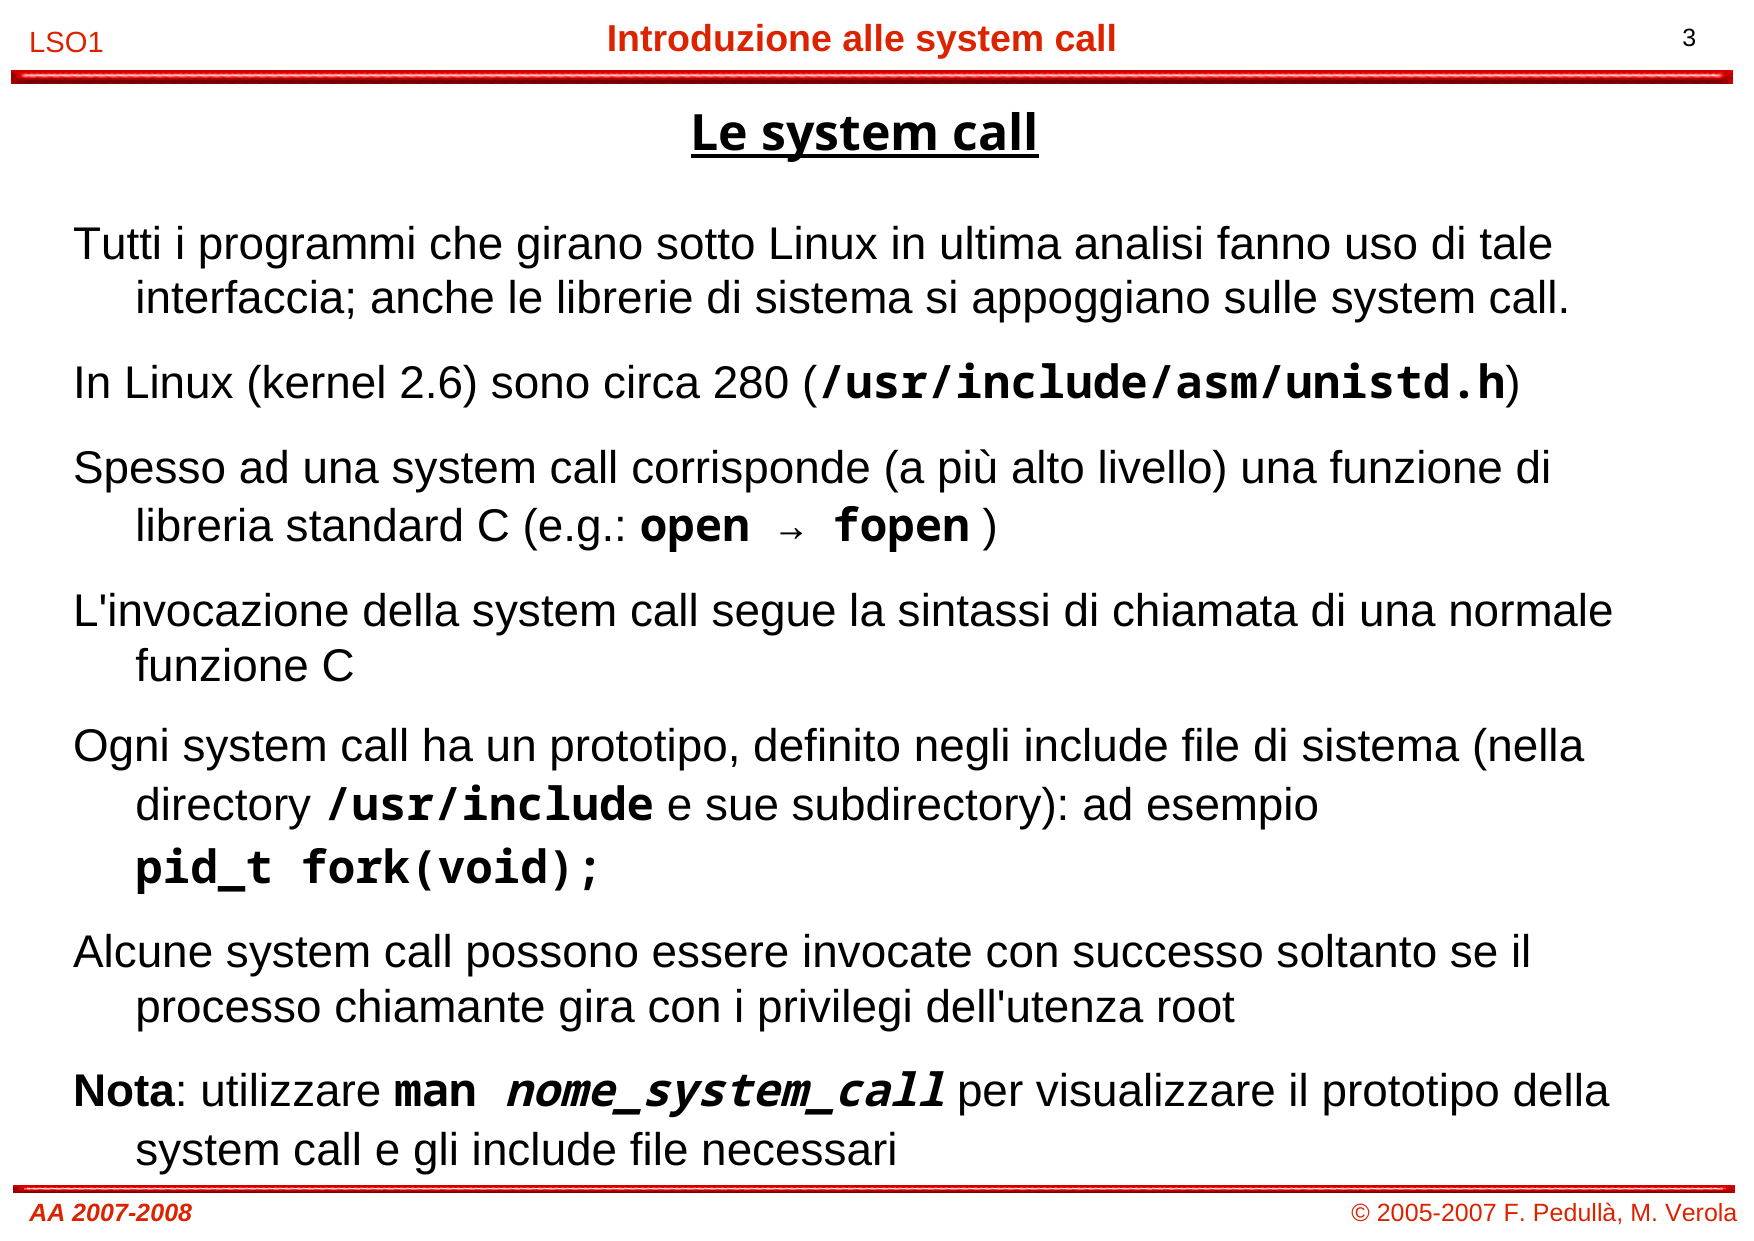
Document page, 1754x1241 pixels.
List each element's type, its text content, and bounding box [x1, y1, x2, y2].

picture [11, 70, 1733, 84]
title Le system call [651, 89, 1079, 176]
picture [13, 1185, 1735, 1193]
list Tutti i programmi che girano sotto Linux in ultima analisi fanno uso di tale interfaccia; anche le librerie di sistema si appoggiano sulle system call. In Linux (kernel 2.6) sono circa 280 (/usr/include/asm/unistd.h) Spesso ad una system call corrisponde (a più alto livello) una funzione di libreria standard C (e.g.: open → fopen ) L'invocazione della system call segue la sintassi di chiamata di una normale funzione C Ogni system call ha un prototipo, definito negli include file di sistema (nella directory /usr/include e sue subdirectory): ad esempio pid_t fork(void); Alcune system call possono essere invocate con successo soltanto se il processo chiamante gira con i privilegi dell'utenza root Nota: utilizzare man nome_system_call per visualizzare il prototipo della system call e gli include file necessari [58, 206, 1696, 1146]
